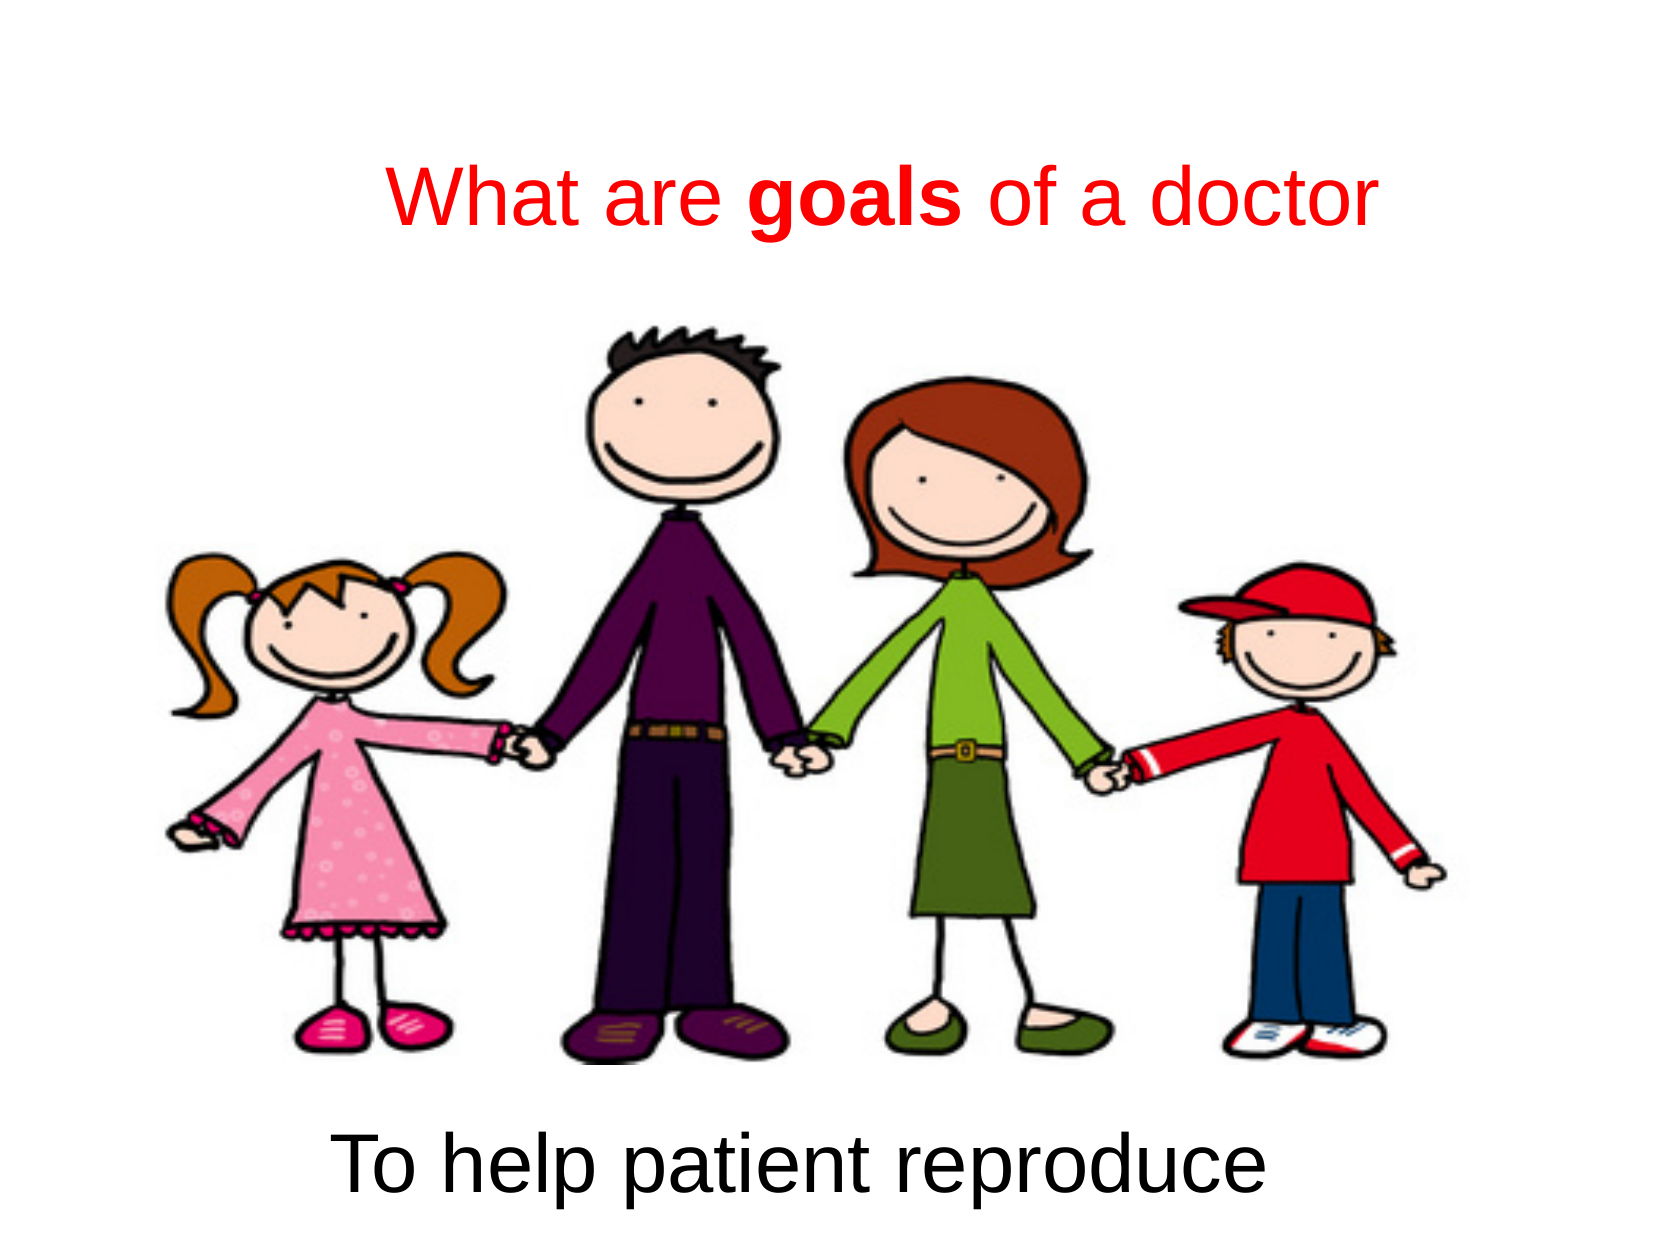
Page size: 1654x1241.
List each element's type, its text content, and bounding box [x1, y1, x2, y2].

text_box To help patient reproduce [315, 1110, 1456, 1218]
text_box What are goals of a doctor [315, 150, 1411, 258]
picture [132, 277, 1471, 1066]
